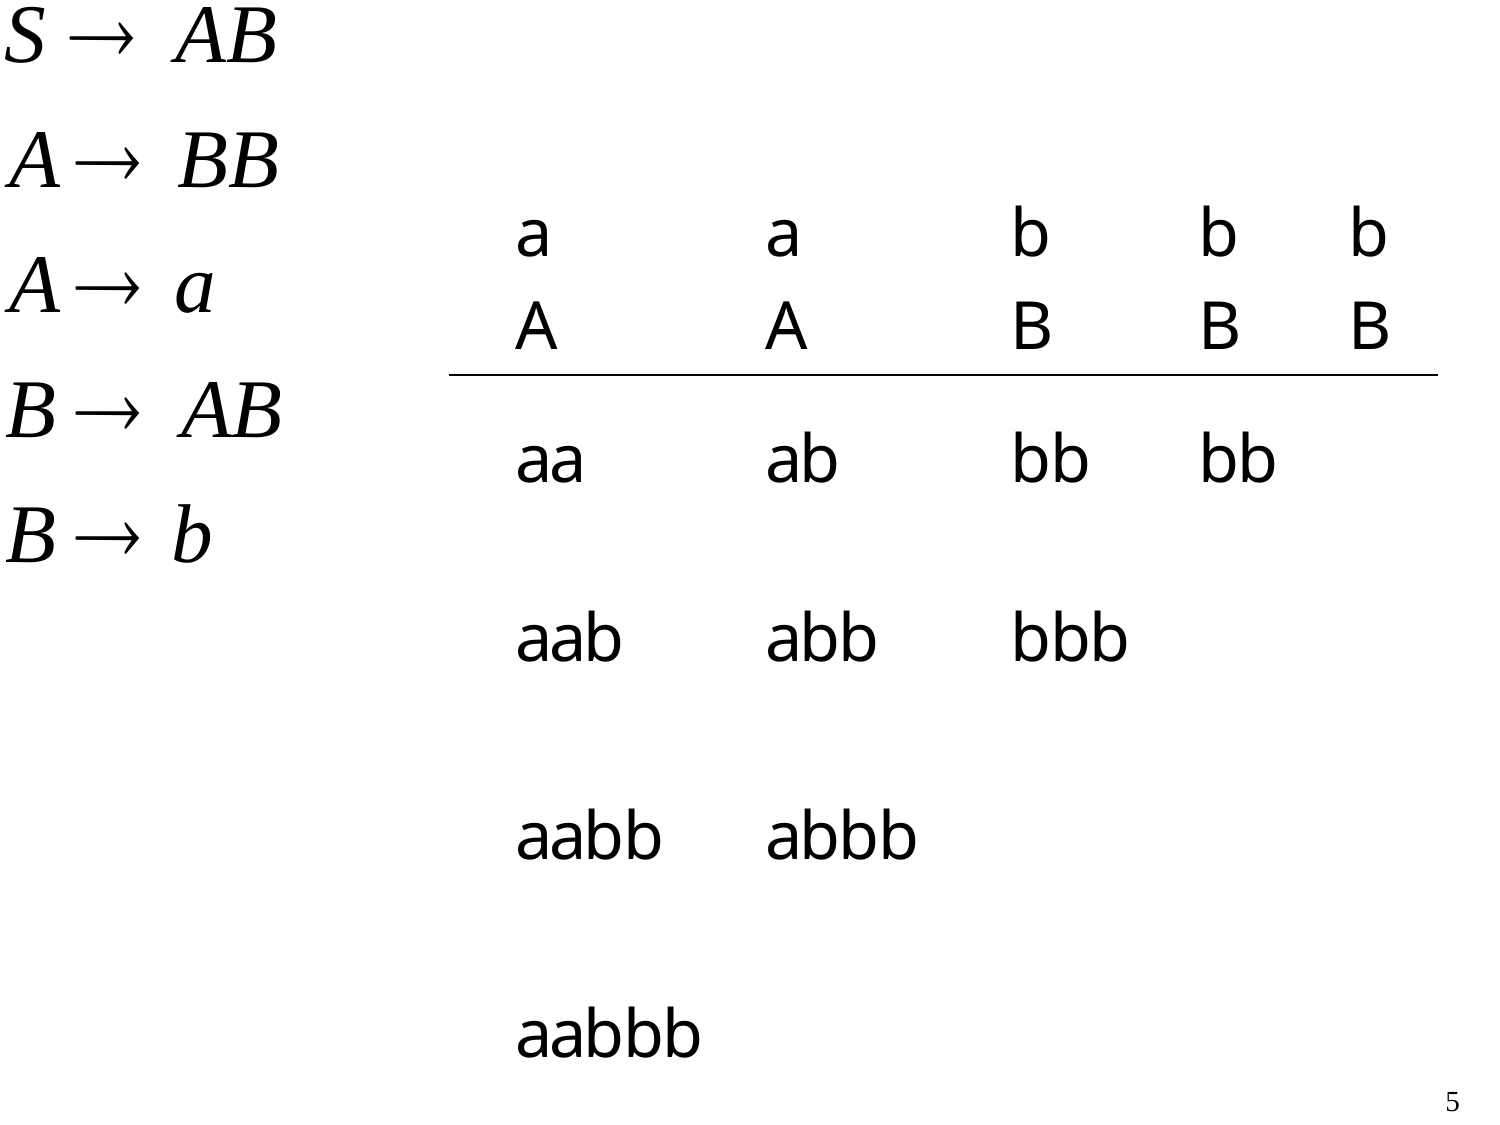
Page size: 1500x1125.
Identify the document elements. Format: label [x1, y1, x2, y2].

chart [425, 0, 1500, 1125]
chart [0, 0, 286, 569]
